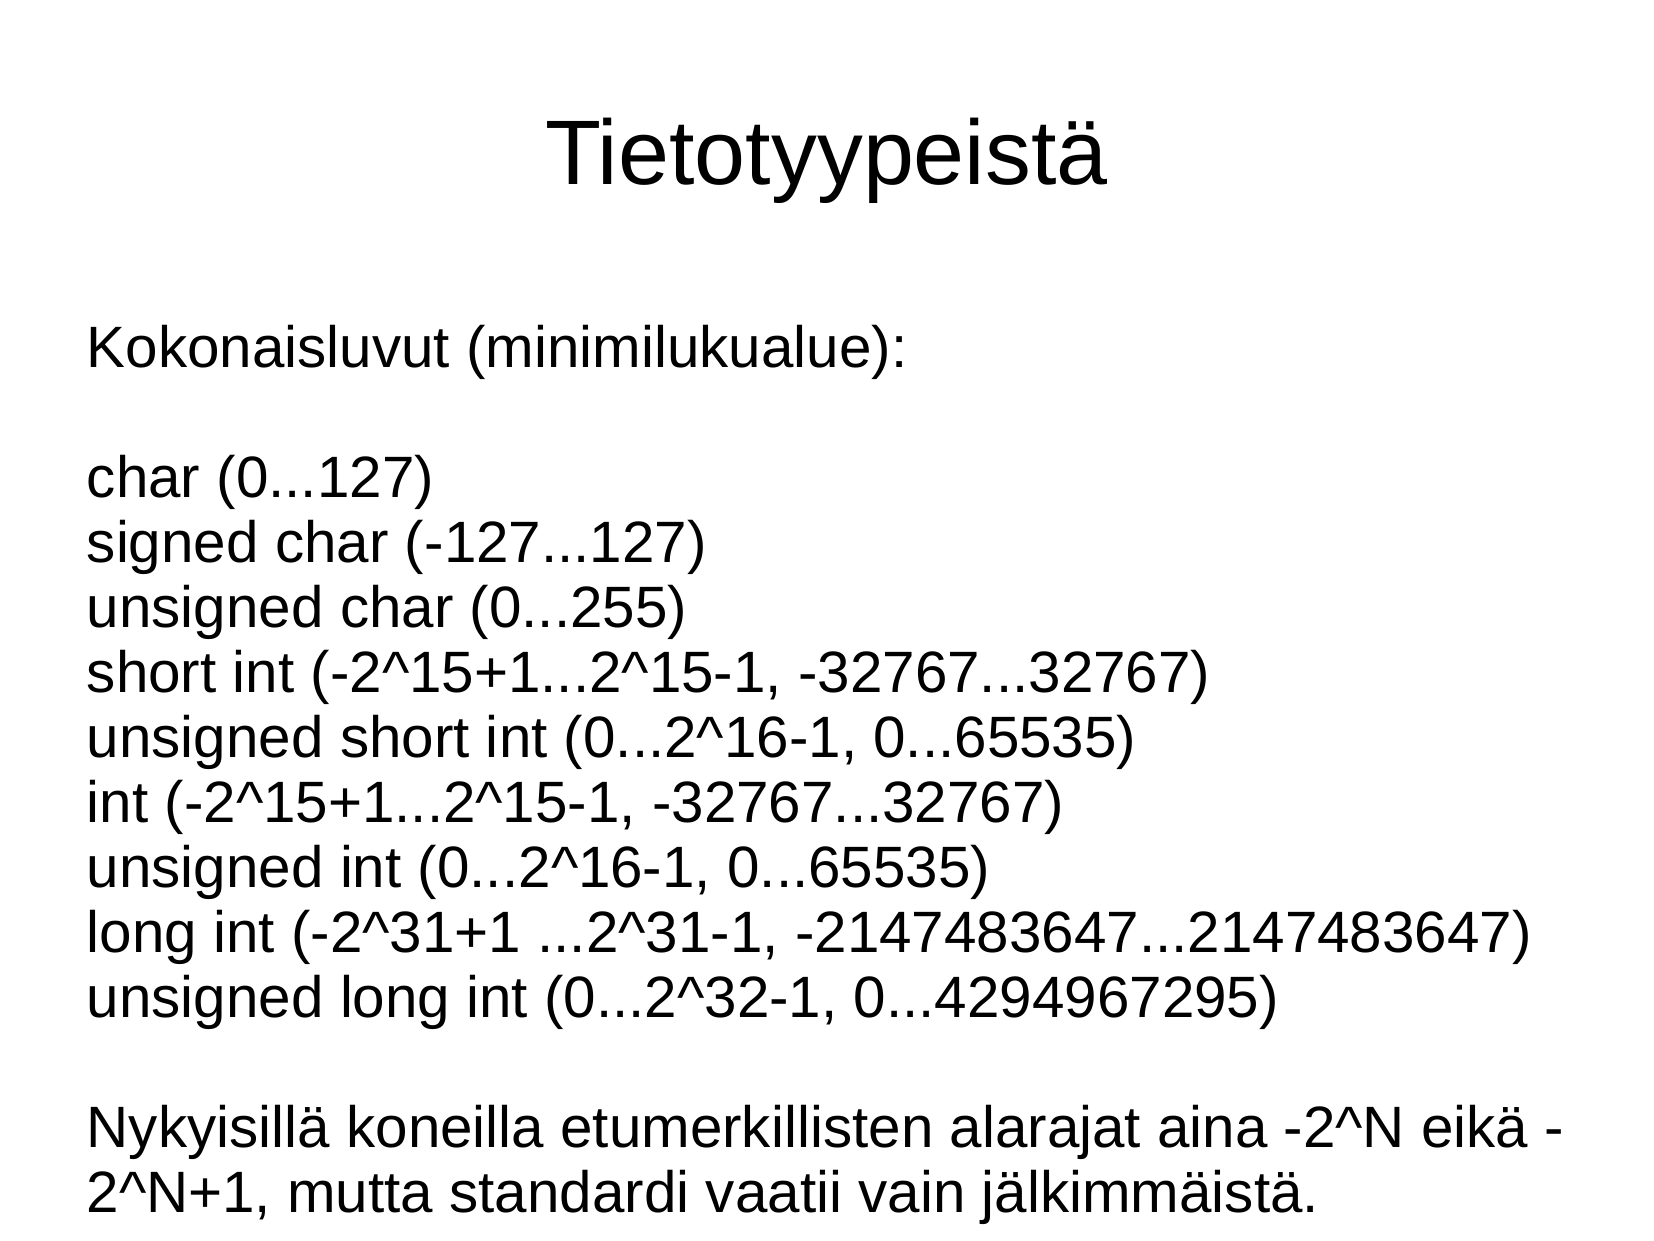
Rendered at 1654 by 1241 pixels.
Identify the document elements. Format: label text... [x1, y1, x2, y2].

subtitle Kokonaisluvut (minimilukualue): char (0...127) signed char (-127...127) unsigned char (0...255) short int (-2^15+1...2^15-1, -32767...32767) unsigned short int (0...2^16-1, 0...65535) int (-2^15+1...2^15-1, -32767...32767) unsigned int (0...2^16-1, 0...65535) long int (-2^31+1 ...2^31-1, -2147483647...2147483647) unsigned long int (0...2^32-1, 0...4294967295) Nykyisillä koneilla etumerkillisten alarajat aina -2^N eikä -2^N+1, mutta standardi vaatii vain jälkimmäistä. [86, 314, 1613, 1241]
title Tietotyypeistä [82, 56, 1571, 250]
